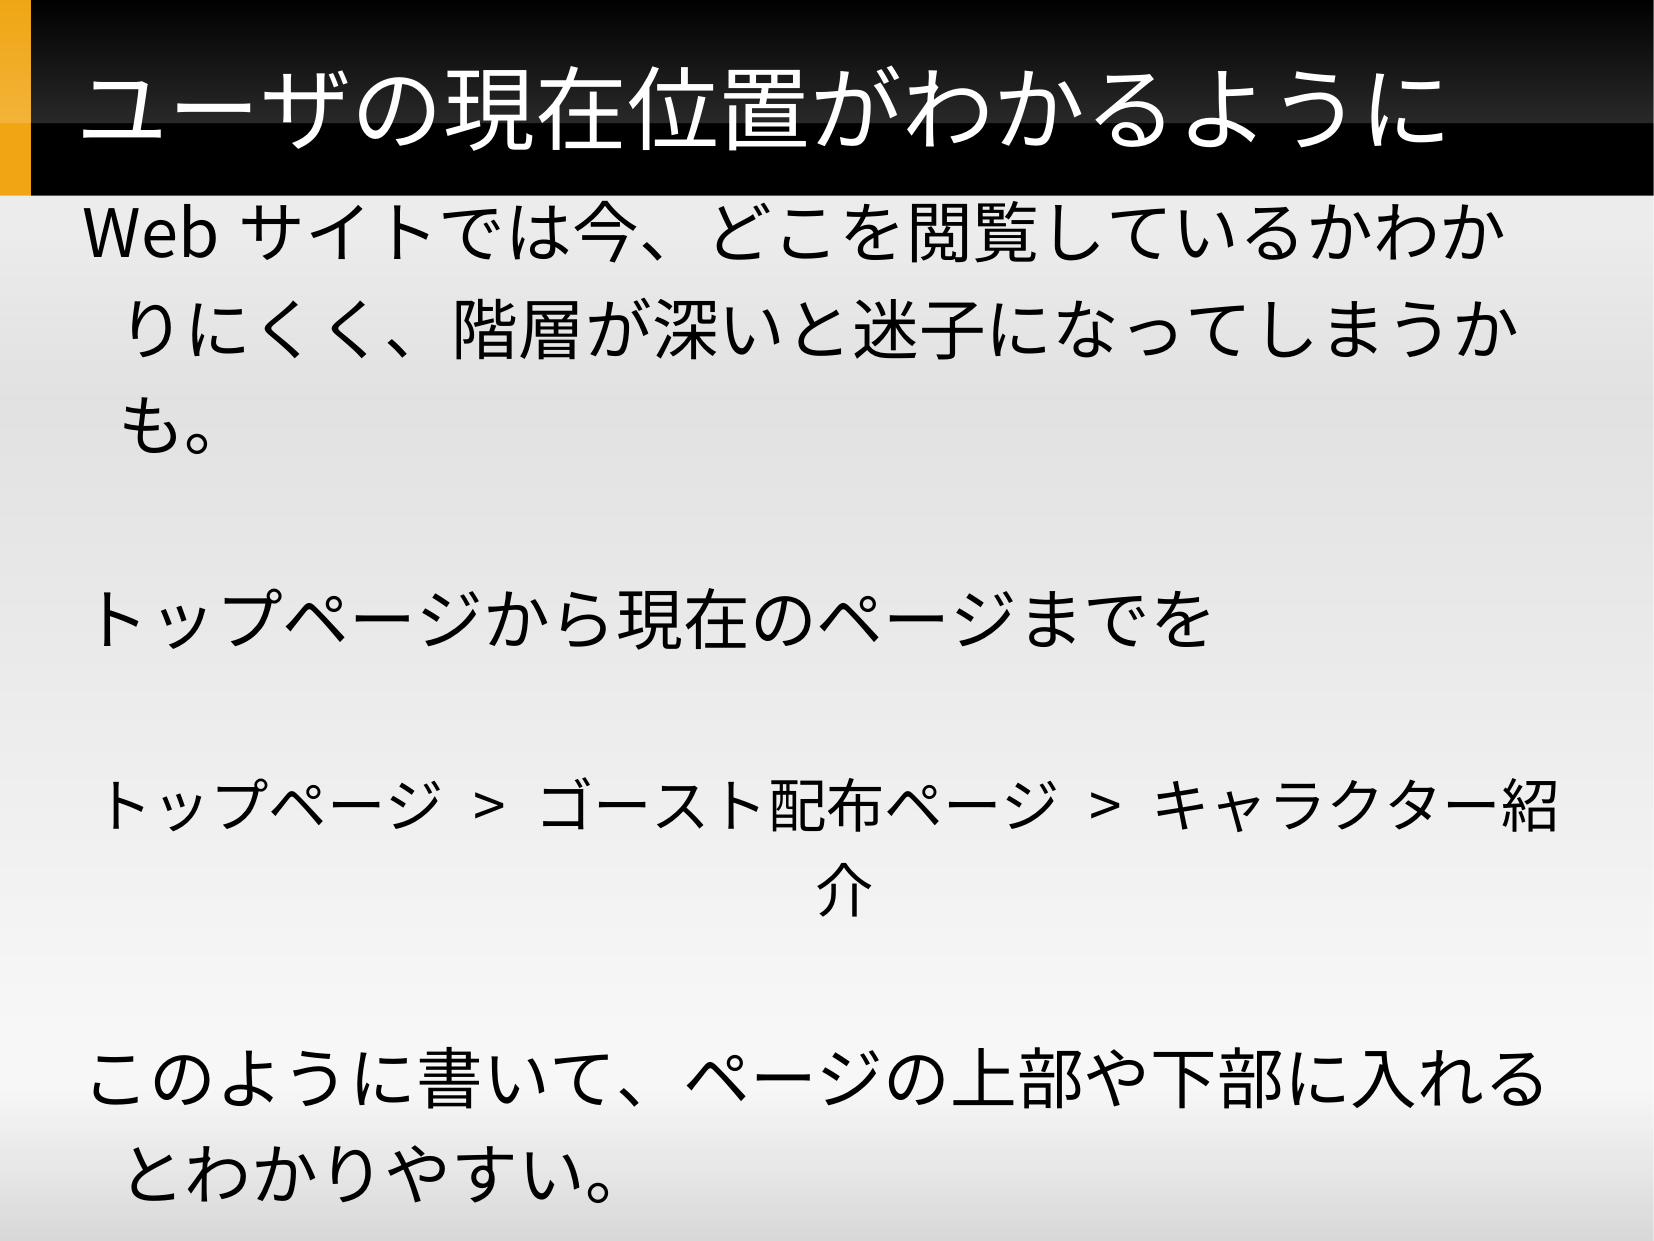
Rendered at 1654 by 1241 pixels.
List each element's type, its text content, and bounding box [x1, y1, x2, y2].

picture [535, 244, 550, 254]
picture [190, 225, 209, 253]
picture [917, 216, 932, 222]
picture [917, 208, 932, 213]
picture [929, 236, 949, 244]
picture [932, 208, 946, 233]
subtitle Webサイトでは今、どこを閲覧しているかわかりにくく、階層が深いと迷子になってしまうかも。 トップページから現在のページまでを トップページ > ゴースト配布ページ > キャラクター紹介 このように書いて、ページの上部や下部に入れるとわかりやすい。 [82, 290, 1571, 1109]
title ユーザの現在位置がわかるように [76, 0, 1565, 208]
picture [90, 208, 109, 250]
picture [1263, 246, 1278, 255]
picture [114, 208, 133, 250]
picture [945, 226, 962, 257]
picture [0, 0, 1654, 1241]
picture [947, 208, 962, 213]
picture [947, 216, 962, 222]
picture [262, 208, 281, 219]
